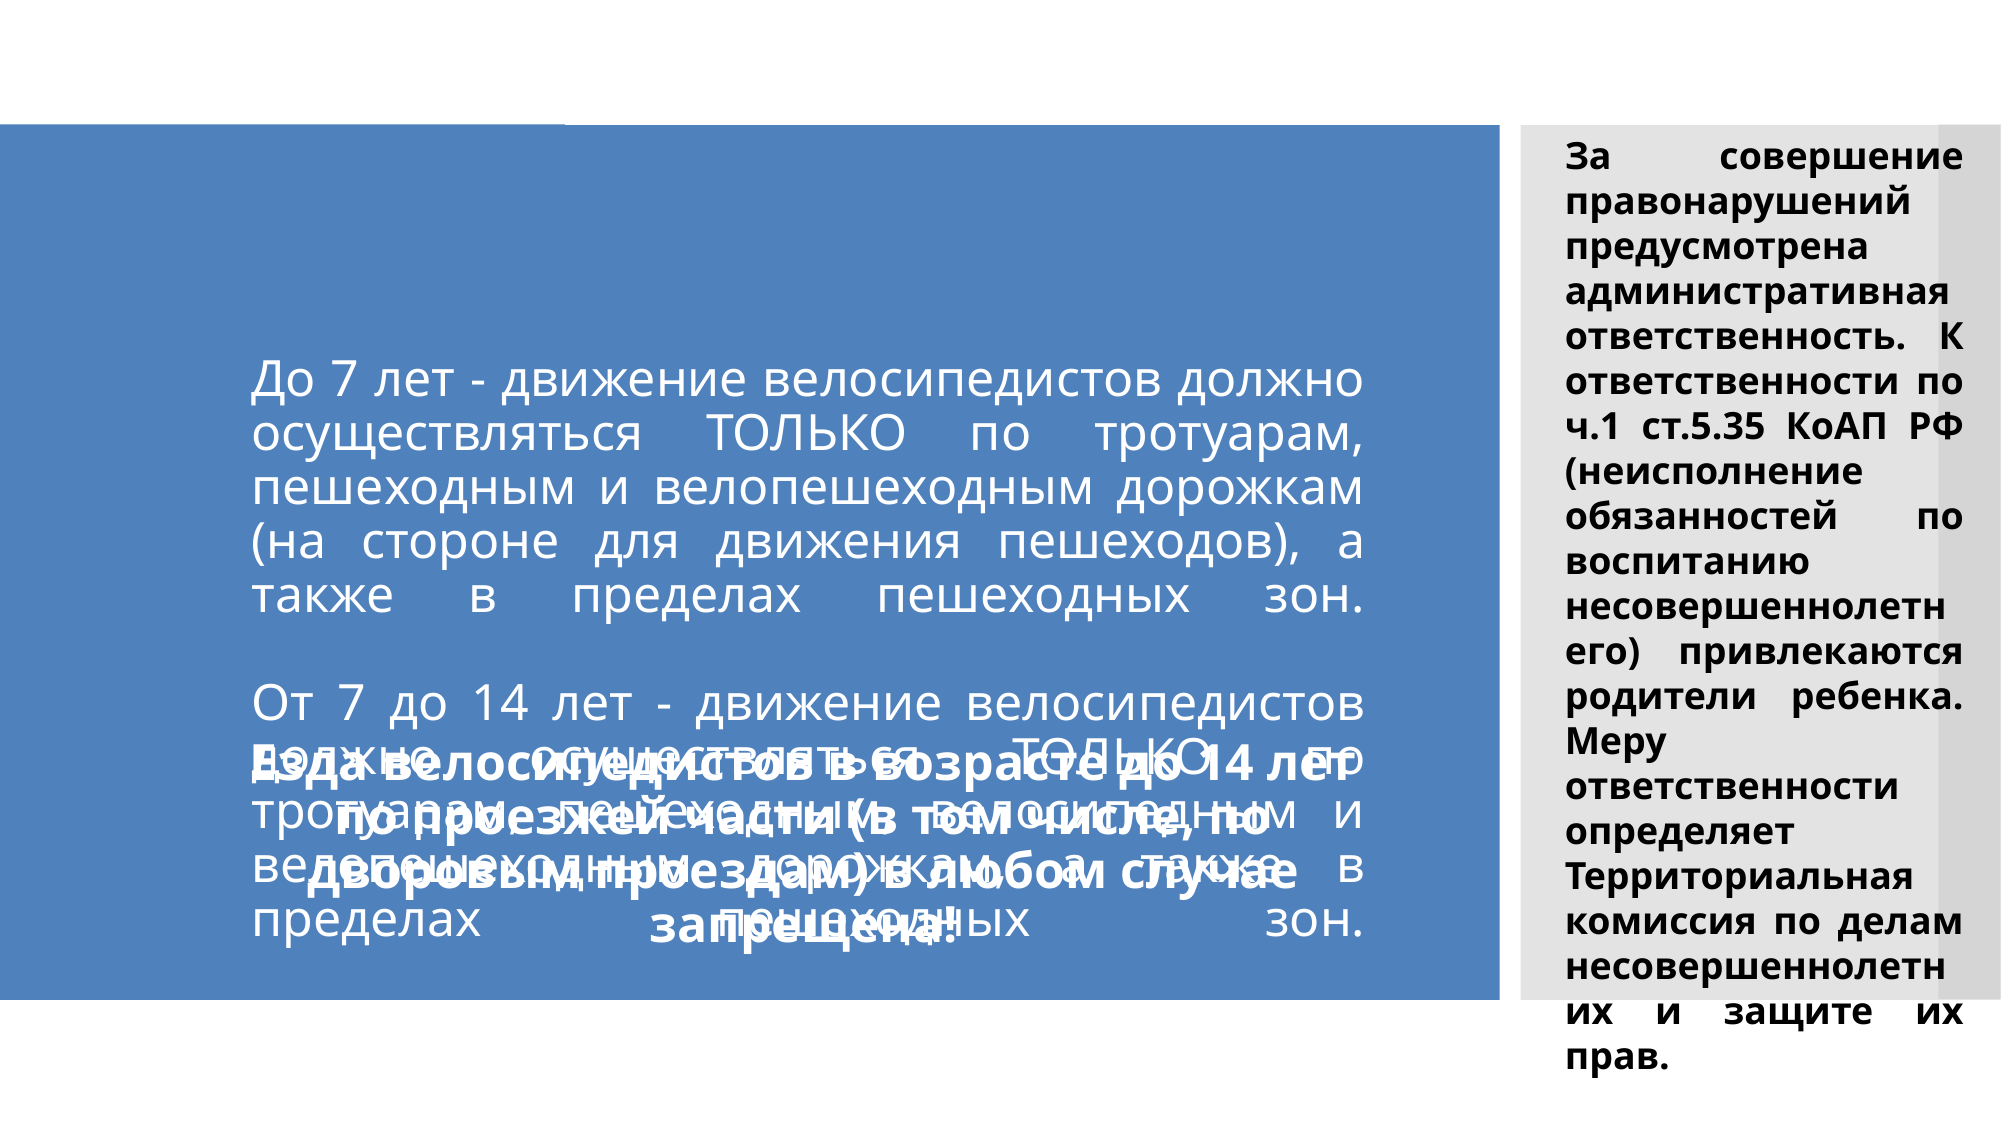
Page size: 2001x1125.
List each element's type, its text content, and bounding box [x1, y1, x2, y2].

text_box За совершение правонарушений предусмотрена административная ответственность. К ответственности по ч.1 ст.5.35 КоАП РФ (неисполнение обязанностей по воспитанию несовершеннолетнего) привлекаются родители ребенка. Меру ответственности определяет Территориальная комиссия по делам несовершеннолетних и защите их прав. [1549, 124, 1979, 1125]
title До 7 лет - движение велосипедистов должно осуществляться ТОЛЬКО по тротуарам, пешеходным и велопешеходным дорожкам (на стороне для движения пешеходов), а также в пределах пешеходных зон. От 7 до 14 лет - движение велосипедистов должно осуществляться ТОЛЬКО по тротуарам, пешеходным, велосипедным и велопешеходным дорожкам, а также в пределах пешеходных зон. [180, 345, 1381, 880]
subtitle Езда велосипедистов в возрасте до 14 лет по проезжей части (в том числе, по дворовым проездам) в любом случае запрещена! [203, 729, 1404, 880]
